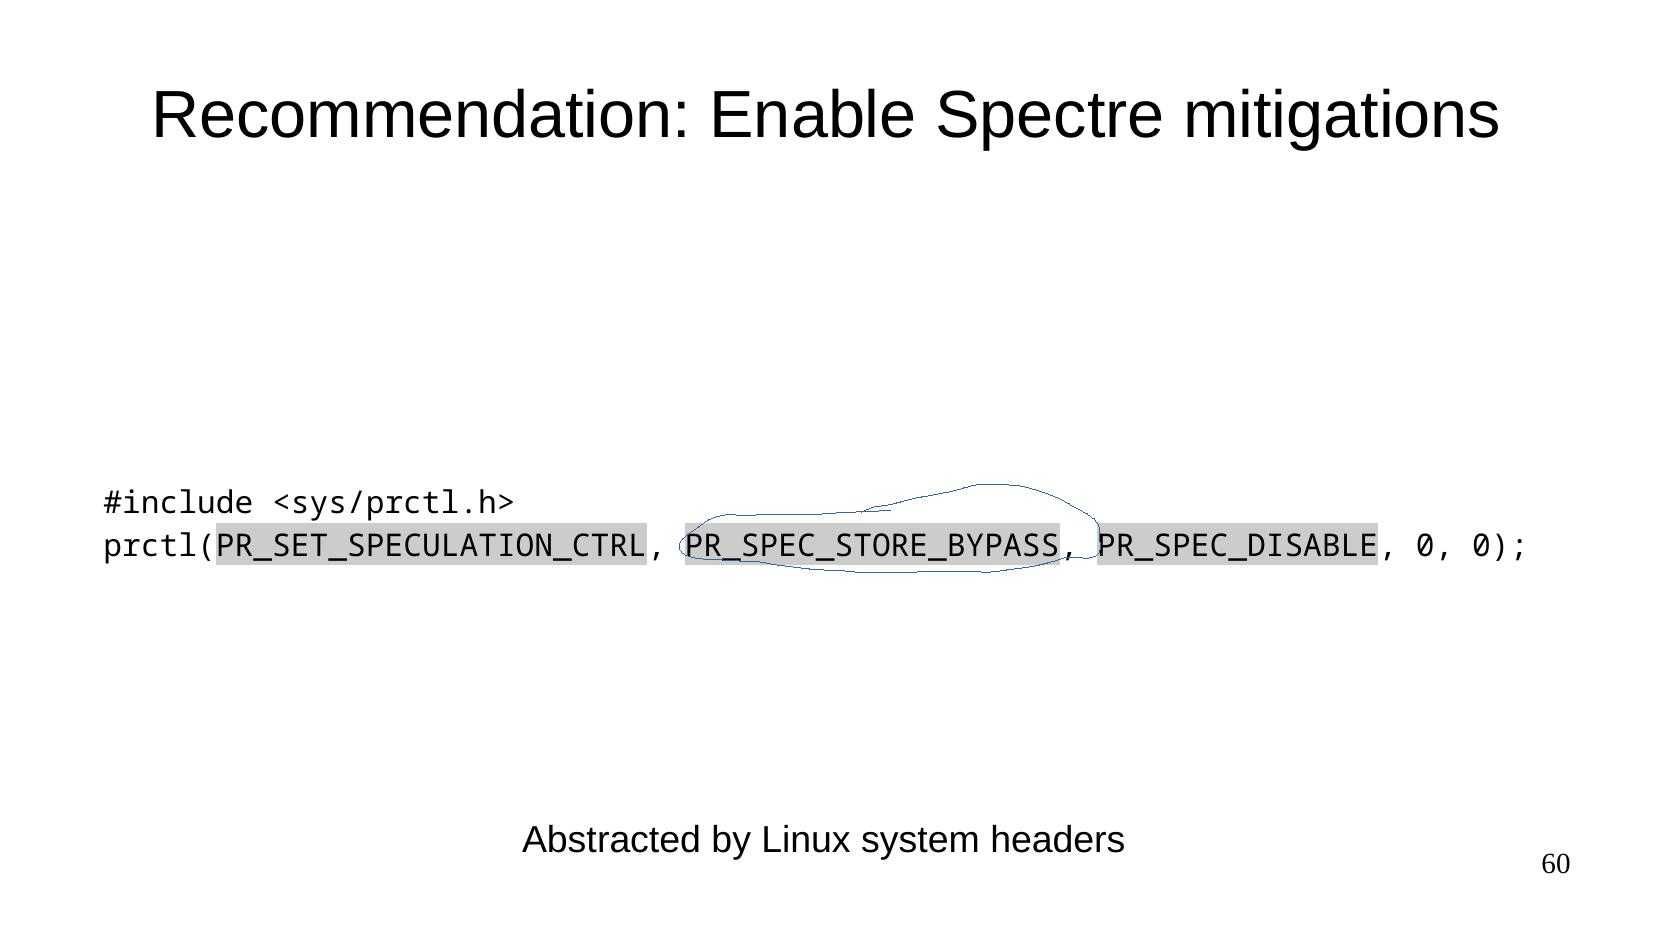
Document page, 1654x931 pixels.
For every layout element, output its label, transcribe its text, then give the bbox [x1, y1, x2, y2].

title Recommendation: Enable Spectre mitigations [82, 37, 1571, 193]
text_box #include <sys/prctl.h> prctl(PR_SET_SPECULATION_CTRL, PR_SPEC_STORE_BYPASS, PR_SPEC_DISABLE, 0, 0); [88, 472, 1595, 610]
text_box Abstracted by Linux system headers [484, 810, 1164, 868]
